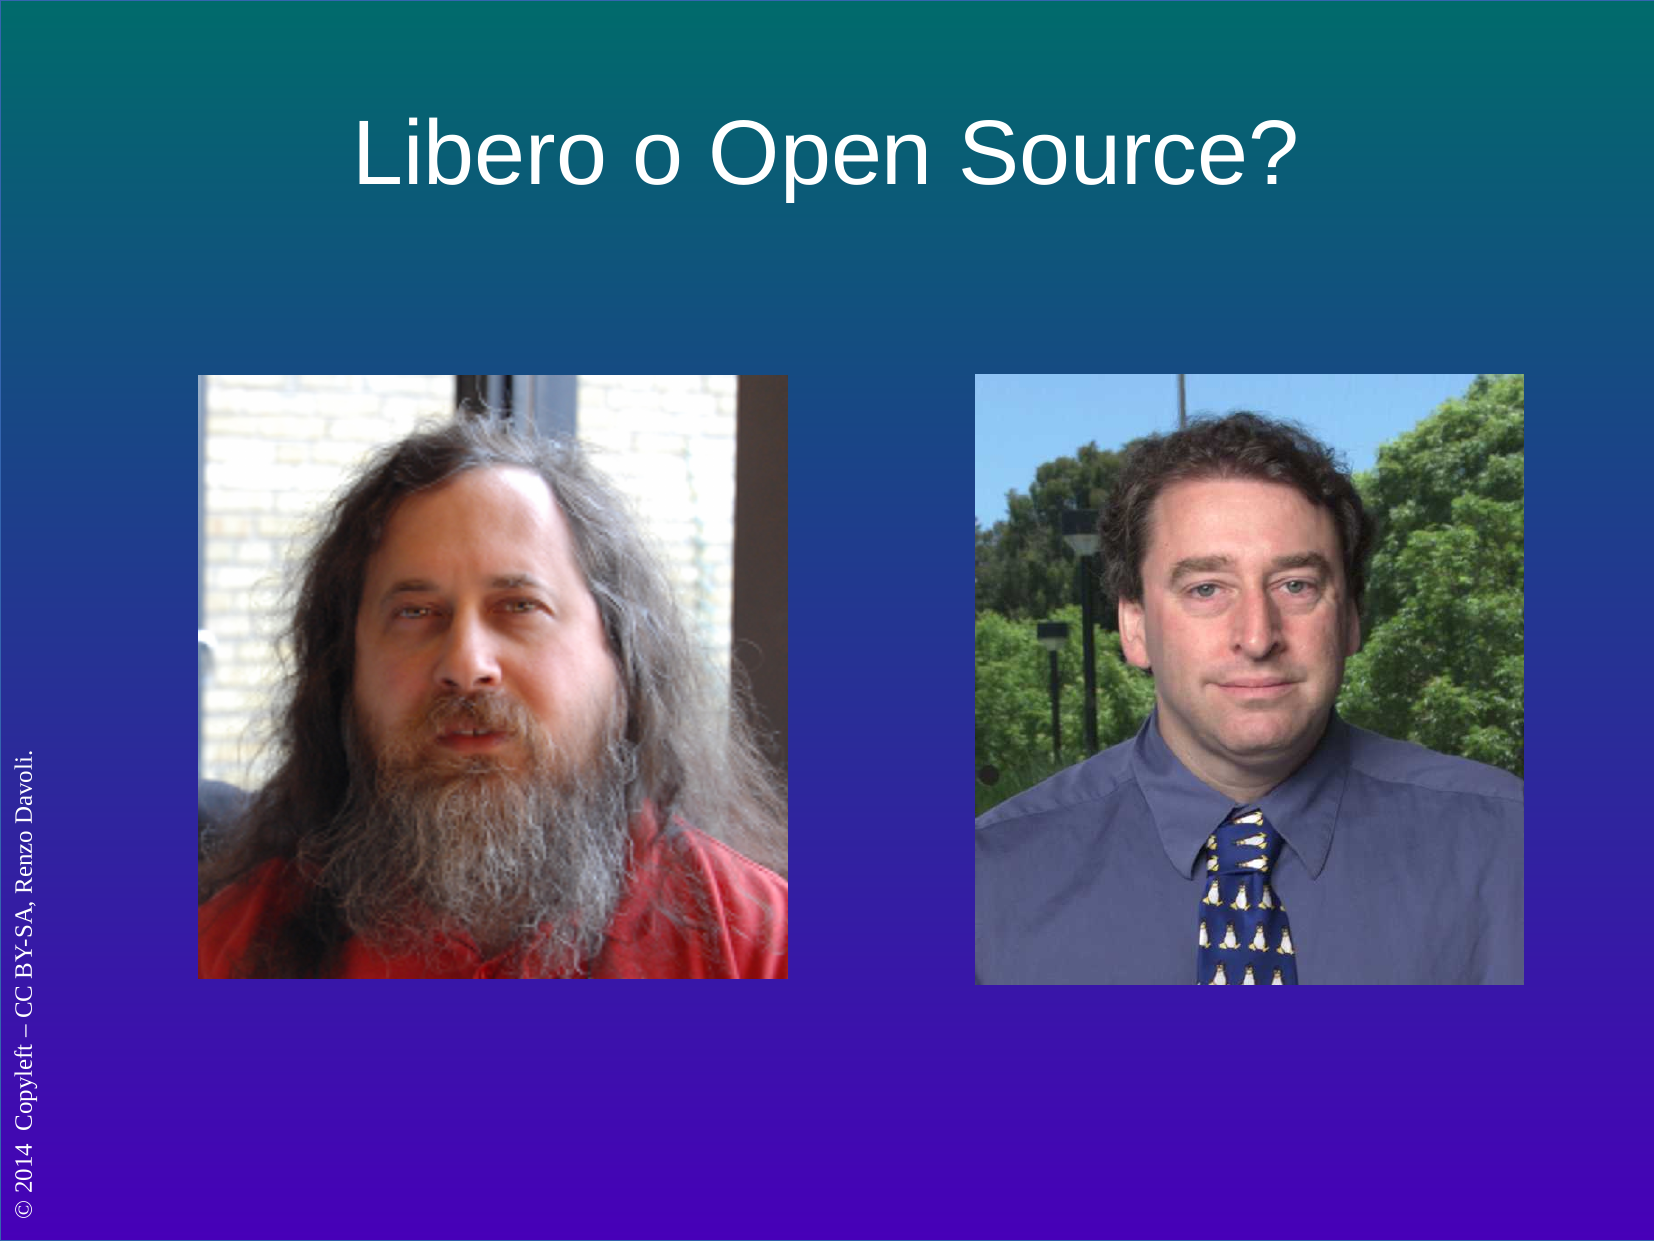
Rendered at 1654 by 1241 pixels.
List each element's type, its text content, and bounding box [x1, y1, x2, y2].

title Libero o Open Source? [82, 49, 1571, 257]
picture [198, 375, 788, 979]
picture [975, 374, 1524, 985]
